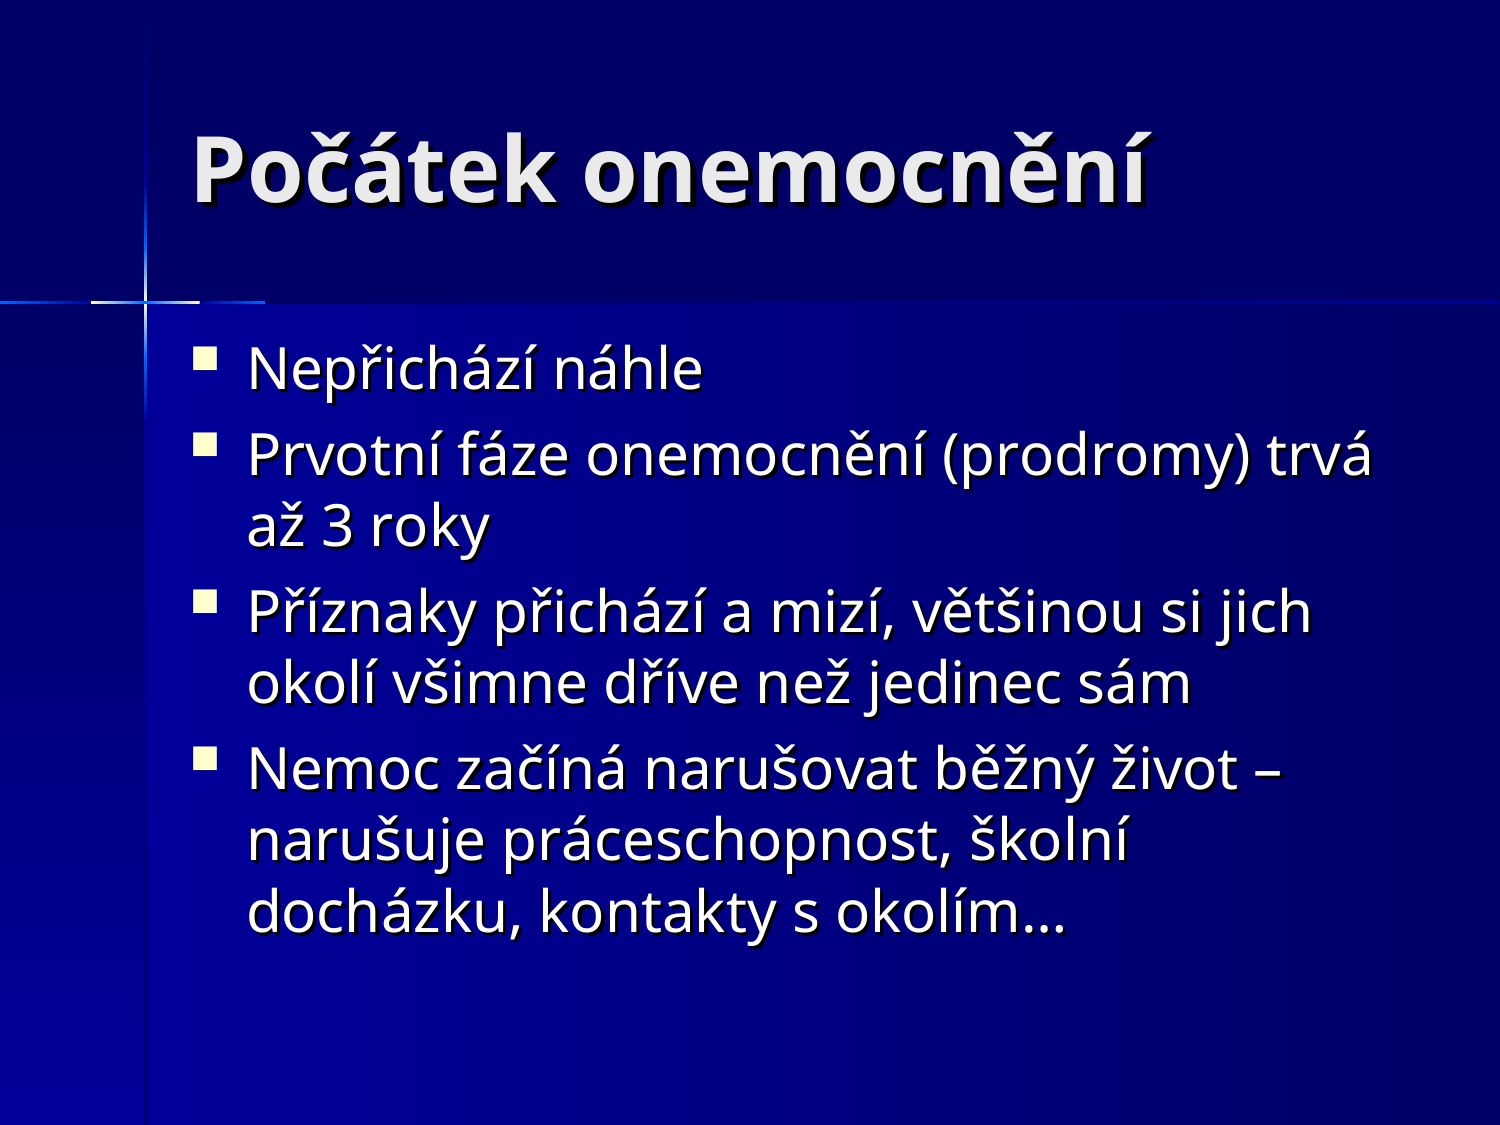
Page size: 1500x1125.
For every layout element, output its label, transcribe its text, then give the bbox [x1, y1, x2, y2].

list Nepřichází náhle Prvotní fáze onemocnění (prodromy) trvá až 3 roky Příznaky přichází a mizí, většinou si jich okolí všimne dříve než jedinec sám Nemoc začíná narušovat běžný život – narušuje práceschopnost, školní docházku, kontakty s okolím… [174, 324, 1413, 1001]
title Počátek onemocnění [174, 49, 1413, 285]
